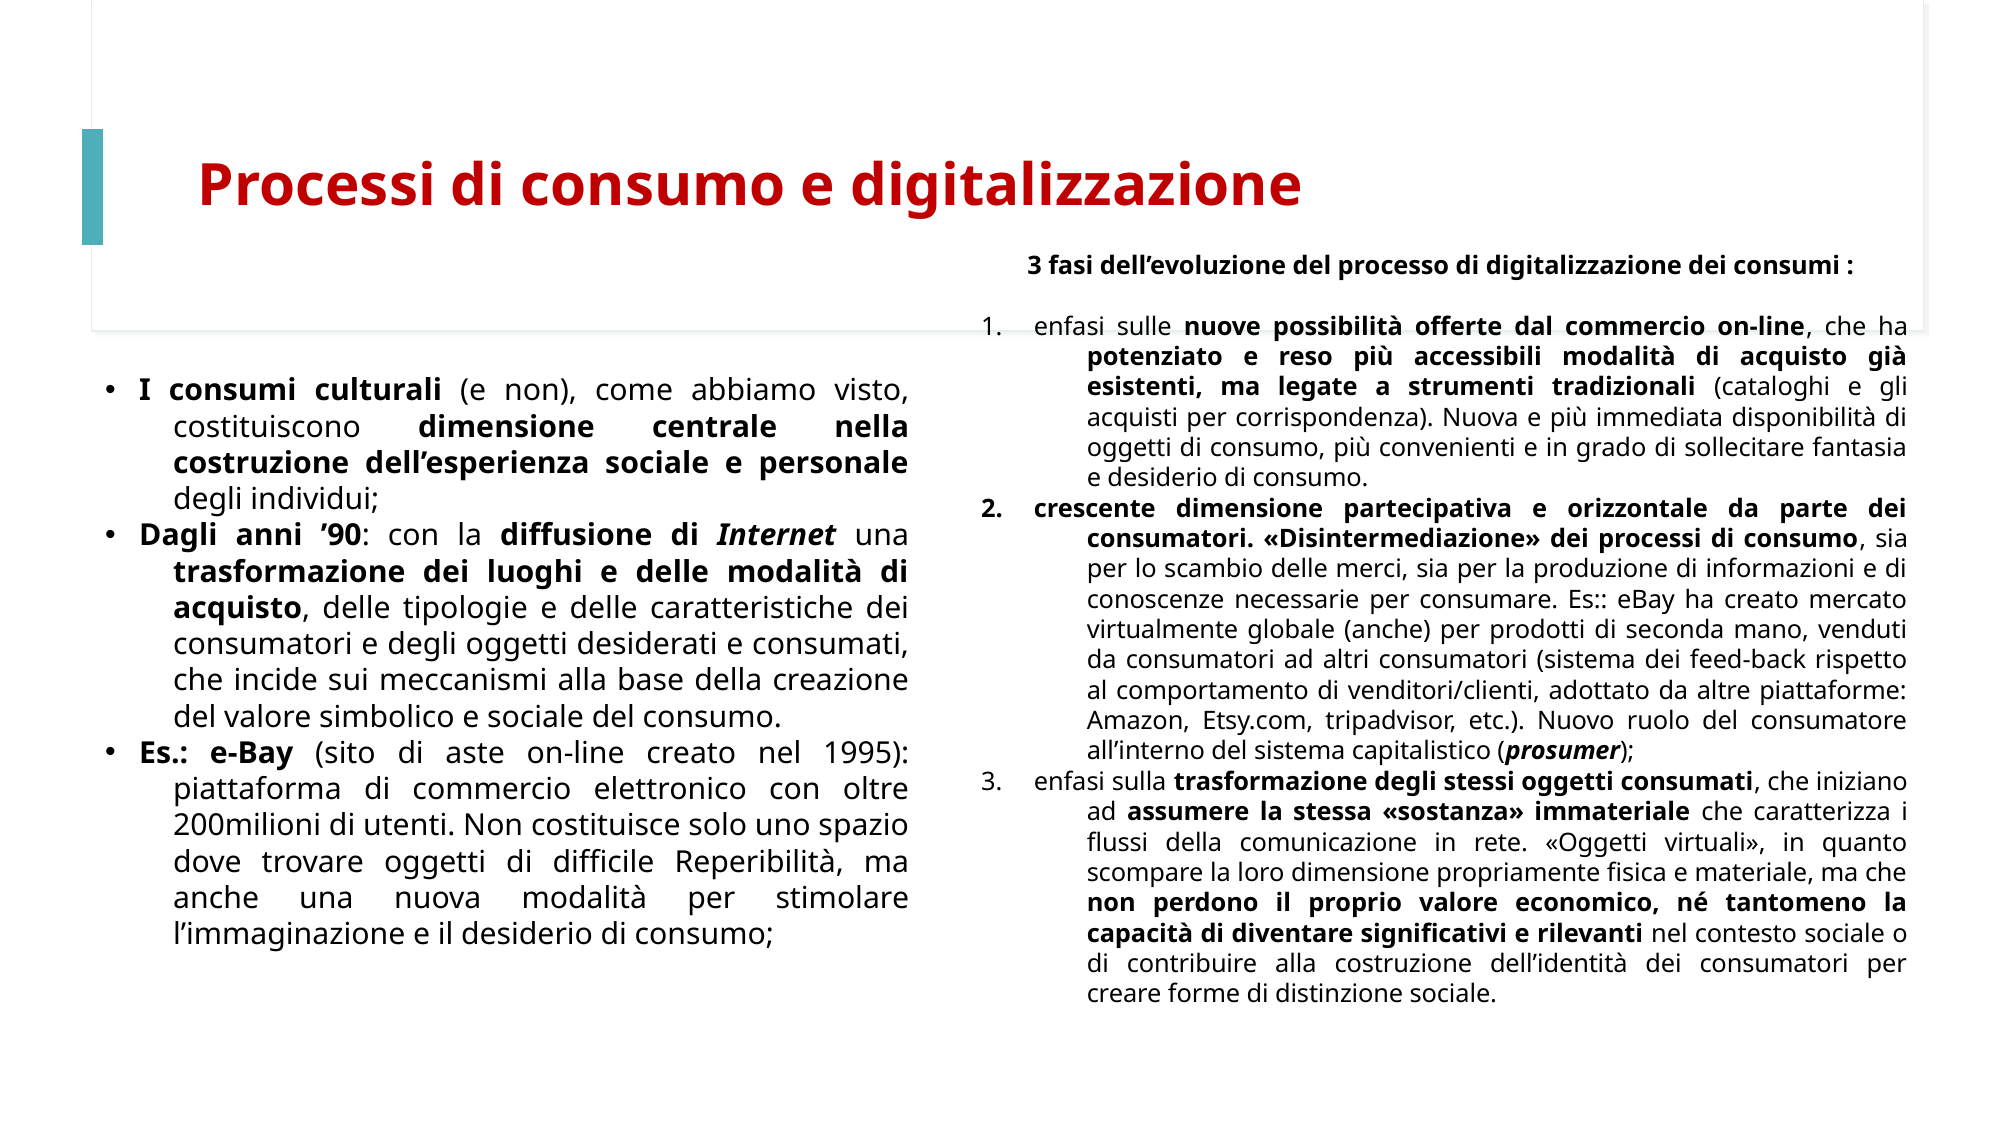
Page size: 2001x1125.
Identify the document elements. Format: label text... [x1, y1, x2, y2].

list I consumi culturali (e non), come abbiamo visto, costituiscono dimensione centrale nella costruzione dell’esperienza sociale e personale degli individui; Dagli anni ’90: con la diffusione di Internet una trasformazione dei luoghi e delle modalità di acquisto, delle tipologie e delle caratteristiche dei consumatori e degli oggetti desiderati e consumati, che incide sui meccanismi alla base della creazione del valore simbolico e sociale del consumo. Es.: e-Bay (sito di aste on-line creato nel 1995): piattaforma di commercio elettronico con oltre 200milioni di utenti. Non costituisce solo uno spazio dove trovare oggetti di difficile Reperibilità, ma anche una nuova modalità per stimolare l’immaginazione e il desiderio di consumo; [90, 363, 924, 970]
list 3 fasi dell’evoluzione del processo di digitalizzazione dei consumi : enfasi sulle nuove possibilità offerte dal commercio on-line, che ha potenziato e reso più accessibili modalità di acquisto già esistenti, ma legate a strumenti tradizionali (cataloghi e gli acquisti per corrispondenza). Nuova e più immediata disponibilità di oggetti di consumo, più convenienti e in grado di sollecitare fantasia e desiderio di consumo. crescente dimensione partecipativa e orizzontale da parte dei consumatori. «Disintermediazione» dei processi di consumo, sia per lo scambio delle merci, sia per la produzione di informazioni e di conoscenze necessarie per consumare. Es:: eBay ha creato mercato virtualmente globale (anche) per prodotti di seconda mano, venduti da consumatori ad altri consumatori (sistema dei feed-back rispetto al comportamento di venditori/clienti, adottato da altre piattaforme: Amazon, Etsy.com, tripadvisor, etc.). Nuovo ruolo del consumatore all’interno del sistema capitalistico (prosumer); enfasi sulla trasformazione degli stessi oggetti consumati, che iniziano ad assumere la stessa «sostanza» immateriale che caratterizza i flussi della comunicazione in rete. «Oggetti virtuali», in quanto scompare la loro dimensione propriamente fisica e materiale, ma che non perdono il proprio valore economico, né tantomeno la capacità di diventare significativi e rilevanti nel contesto sociale o di contribuire alla costruzione dell’identità dei consumatori per creare forme di distinzione sociale. [966, 241, 1924, 1036]
title Processi di consumo e digitalizzazione [183, 90, 1852, 284]
